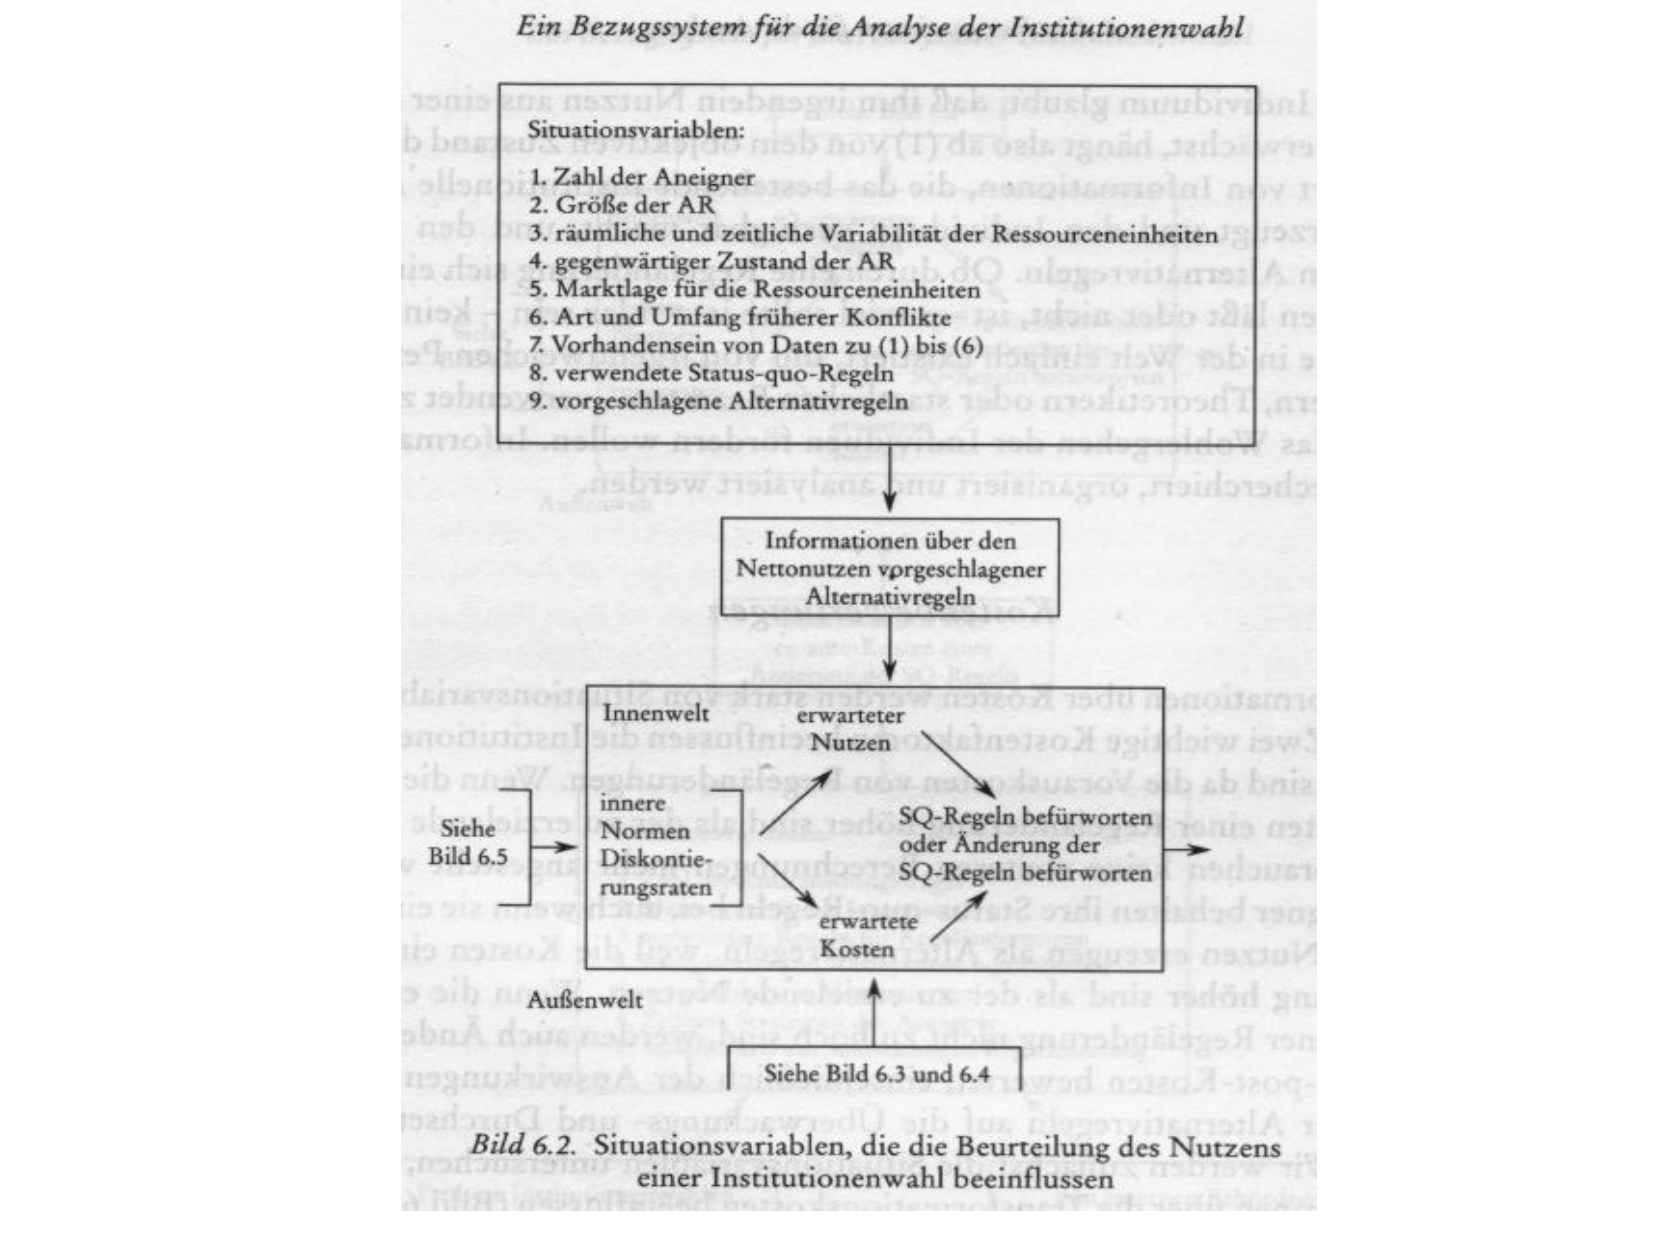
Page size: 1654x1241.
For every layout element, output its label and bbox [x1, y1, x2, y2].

picture [401, 0, 1317, 1211]
